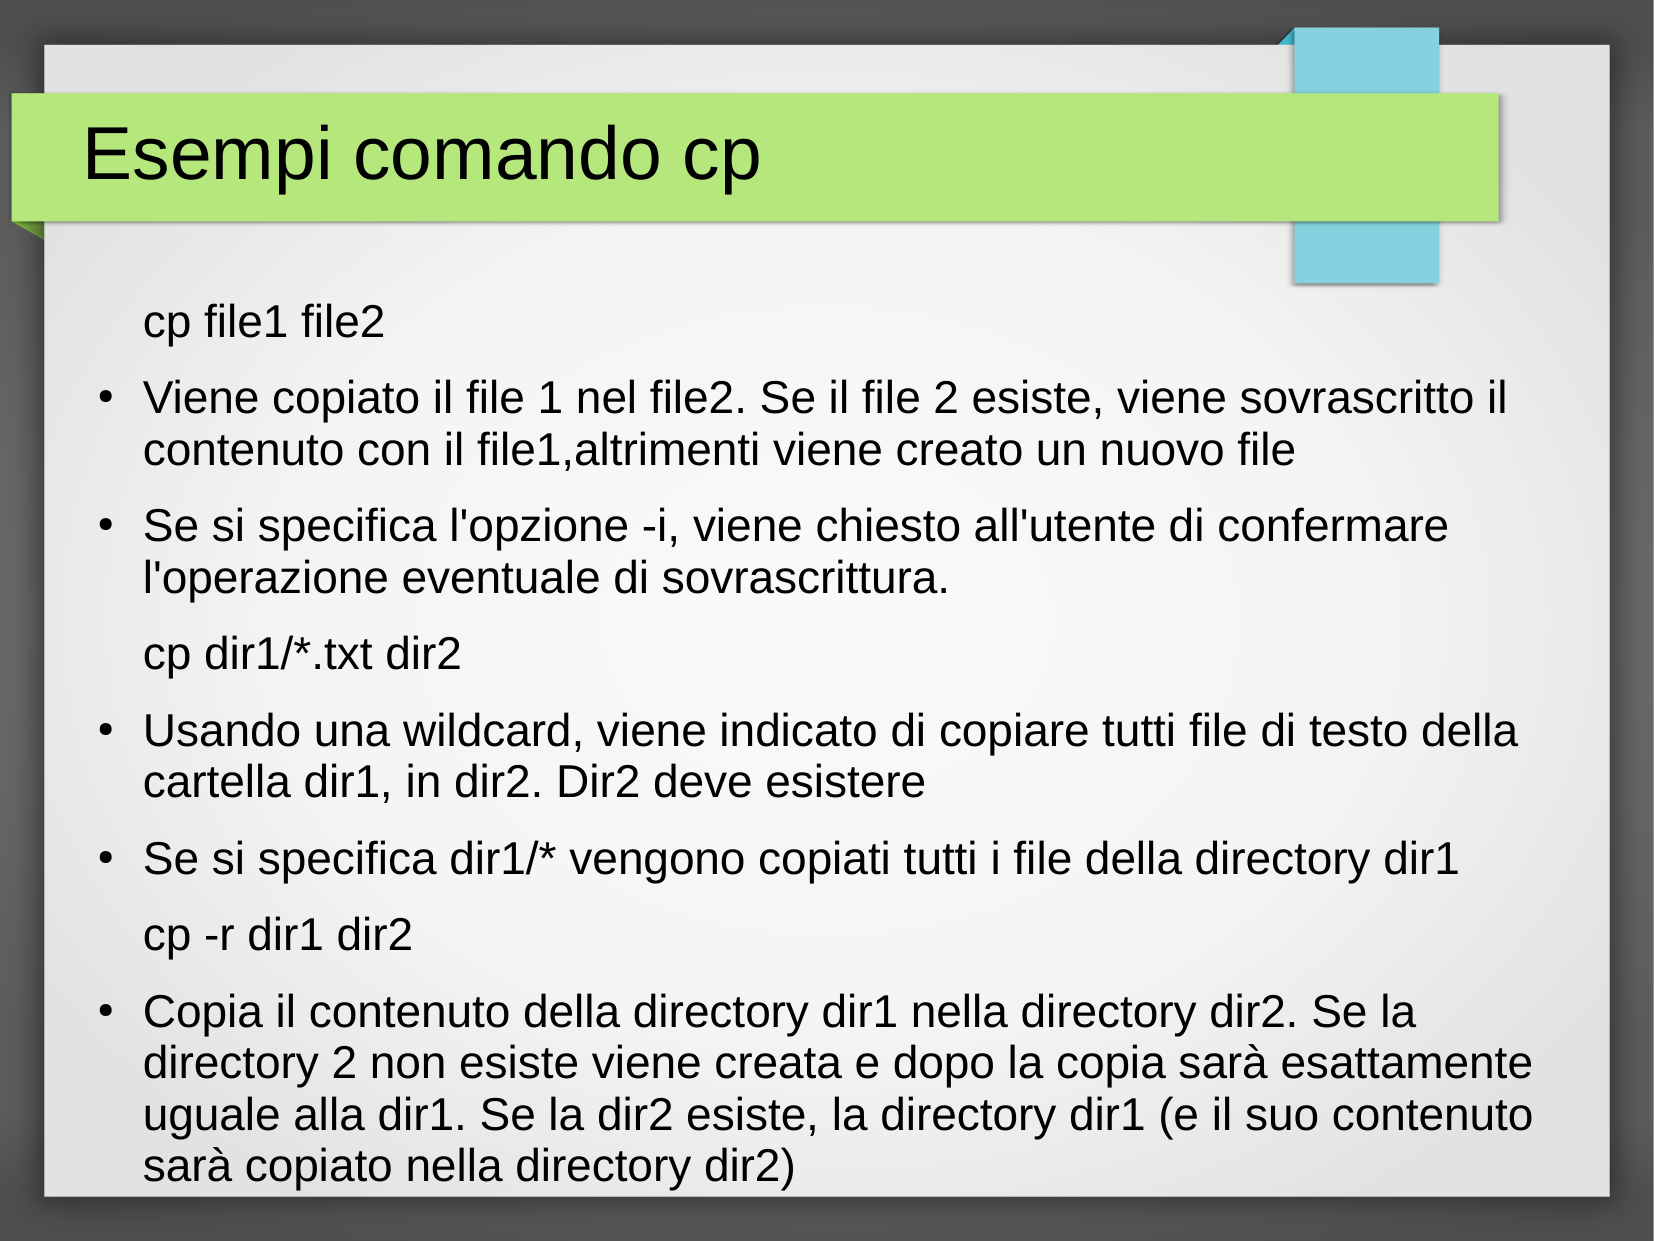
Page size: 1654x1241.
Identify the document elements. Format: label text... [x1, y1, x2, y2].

title Esempi comando cp [82, 94, 1264, 213]
list cp file1 file2 Viene copiato il file 1 nel file2. Se il file 2 esiste, viene sovrascritto il contenuto con il file1,altrimenti viene creato un nuovo file Se si specifica l'opzione -i, viene chiesto all'utente di confermare l'operazione eventuale di sovrascrittura. cp dir1/*.txt dir2 Usando una wildcard, viene indicato di copiare tutti file di testo della cartella dir1, in dir2. Dir2 deve esistere Se si specifica dir1/* vengono copiati tutti i file della directory dir1 cp -r dir1 dir2 Copia il contenuto della directory dir1 nella directory dir2. Se la directory 2 non esiste viene creata e dopo la copia sarà esattamente uguale alla dir1. Se la dir2 esiste, la directory dir1 (e il suo contenuto sarà copiato nella directory dir2) [82, 295, 1571, 1205]
picture [0, 0, 1654, 1241]
